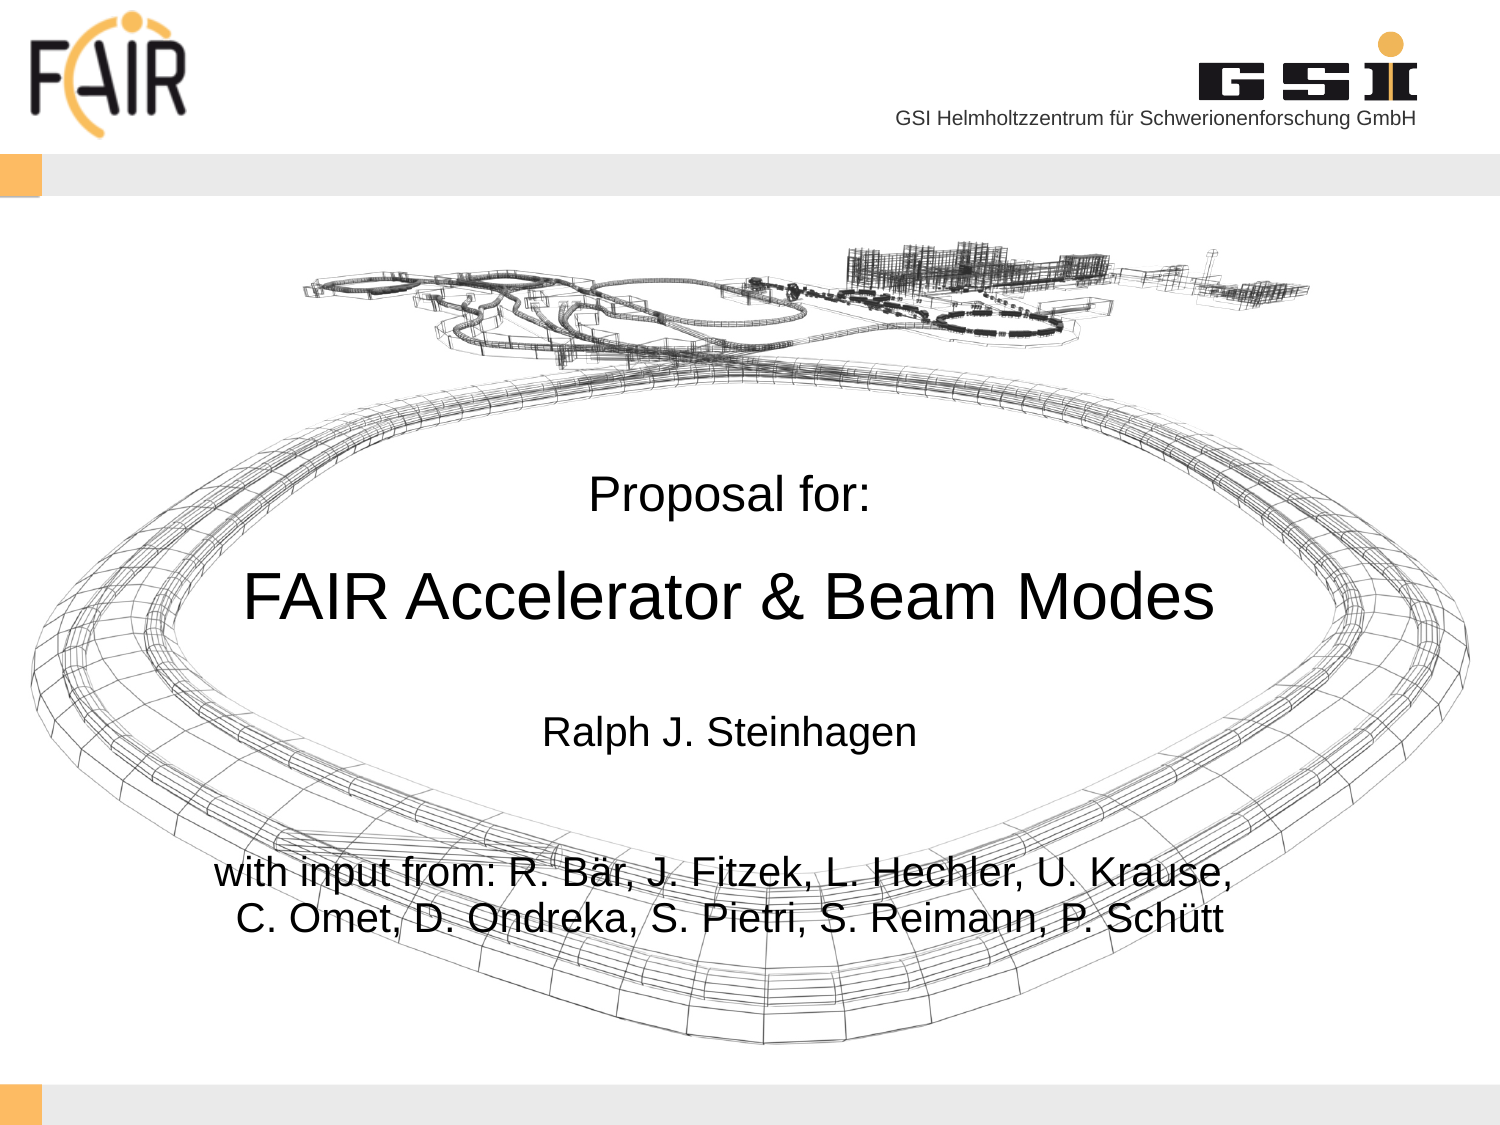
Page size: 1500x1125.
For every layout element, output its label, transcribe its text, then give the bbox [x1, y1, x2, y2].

picture [30, 9, 187, 141]
picture [18, 232, 1483, 1062]
subtitle Proposal for: FAIR Accelerator & Beam Modes Ralph J. Steinhagen with input from: R. Bär, J. Fitzek, L. Hechler, U. Krause, C. Omet, D. Ondreka, S. Pietri, S. Reimann, P. Schütt [72, 240, 1388, 1001]
picture [1197, 29, 1419, 103]
